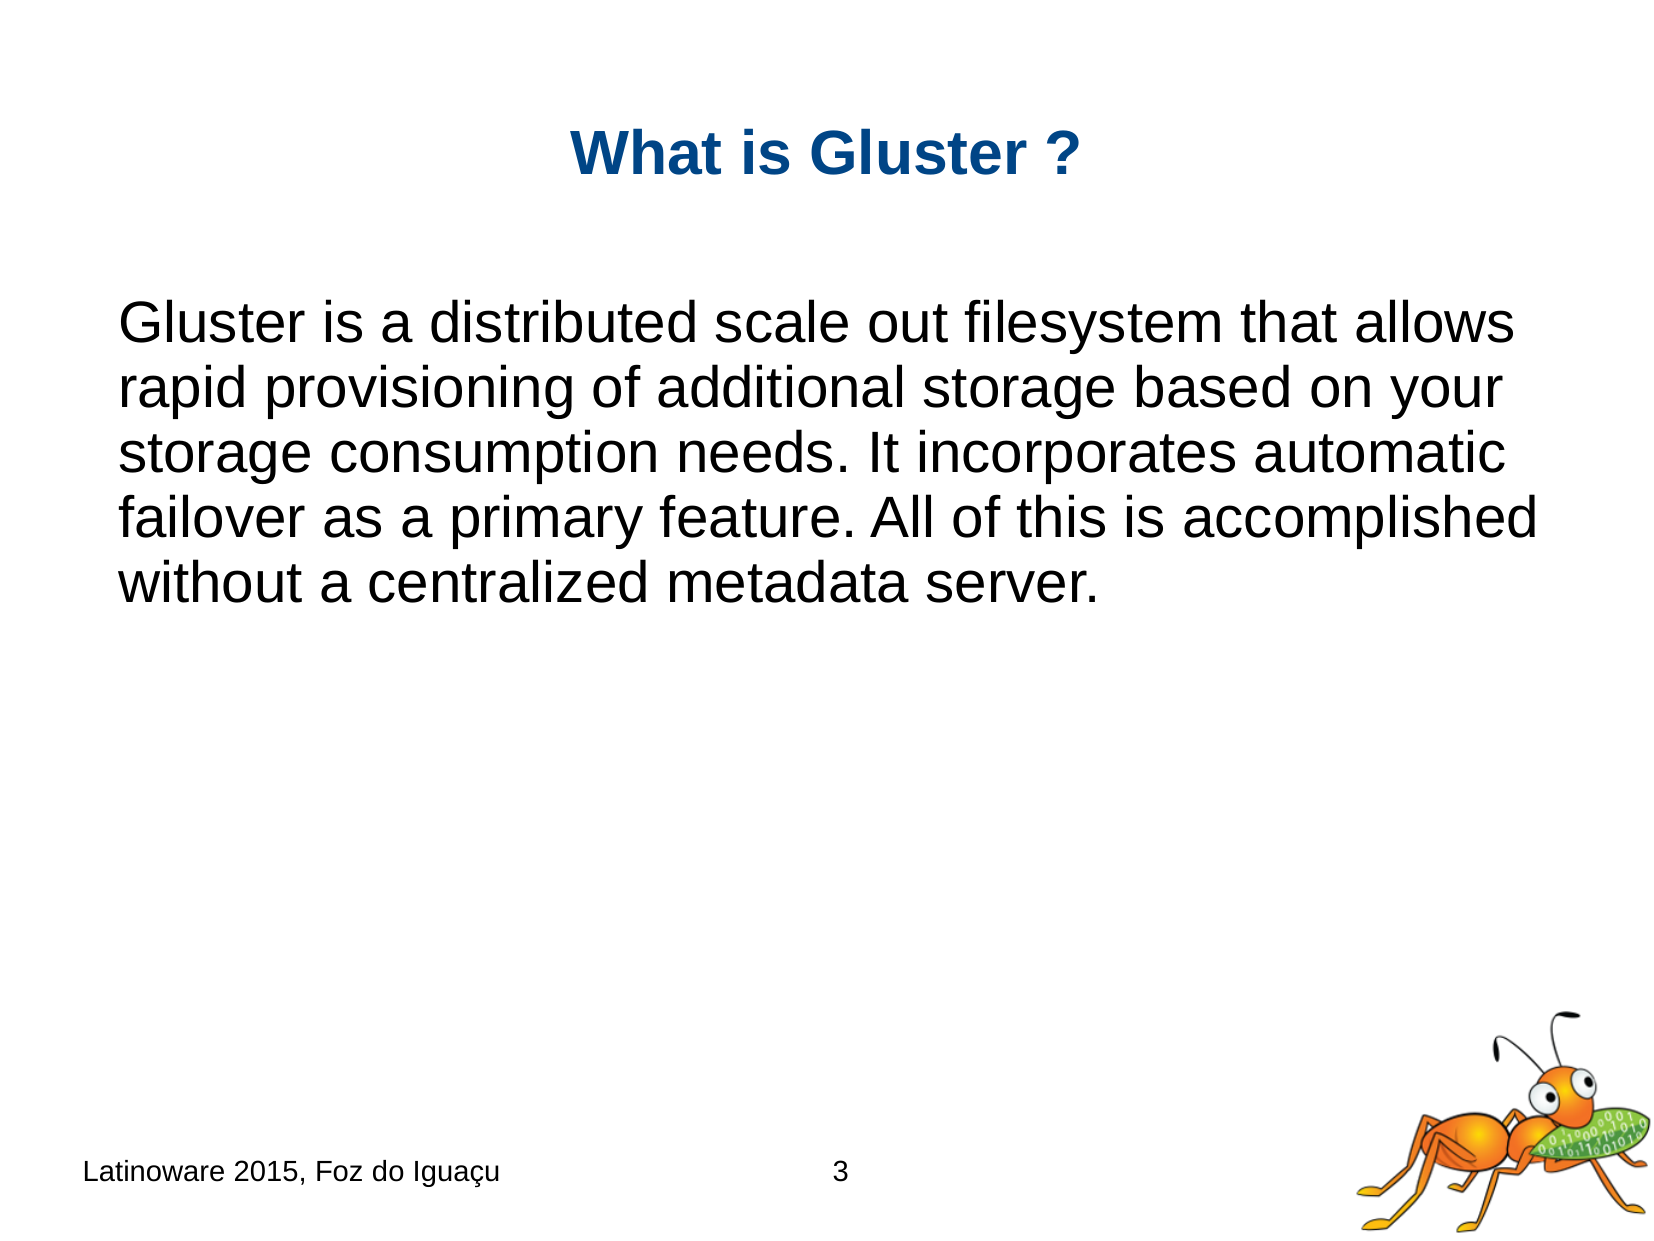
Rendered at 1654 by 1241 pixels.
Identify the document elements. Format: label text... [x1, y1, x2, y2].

title What is Gluster ? [82, 49, 1571, 257]
list Gluster is a distributed scale out filesystem that allows rapid provisioning of additional storage based on your storage consumption needs. It incorporates automatic failover as a primary feature. All of this is accomplished without a centralized metadata server. [82, 290, 1571, 1010]
picture [1353, 1009, 1654, 1235]
